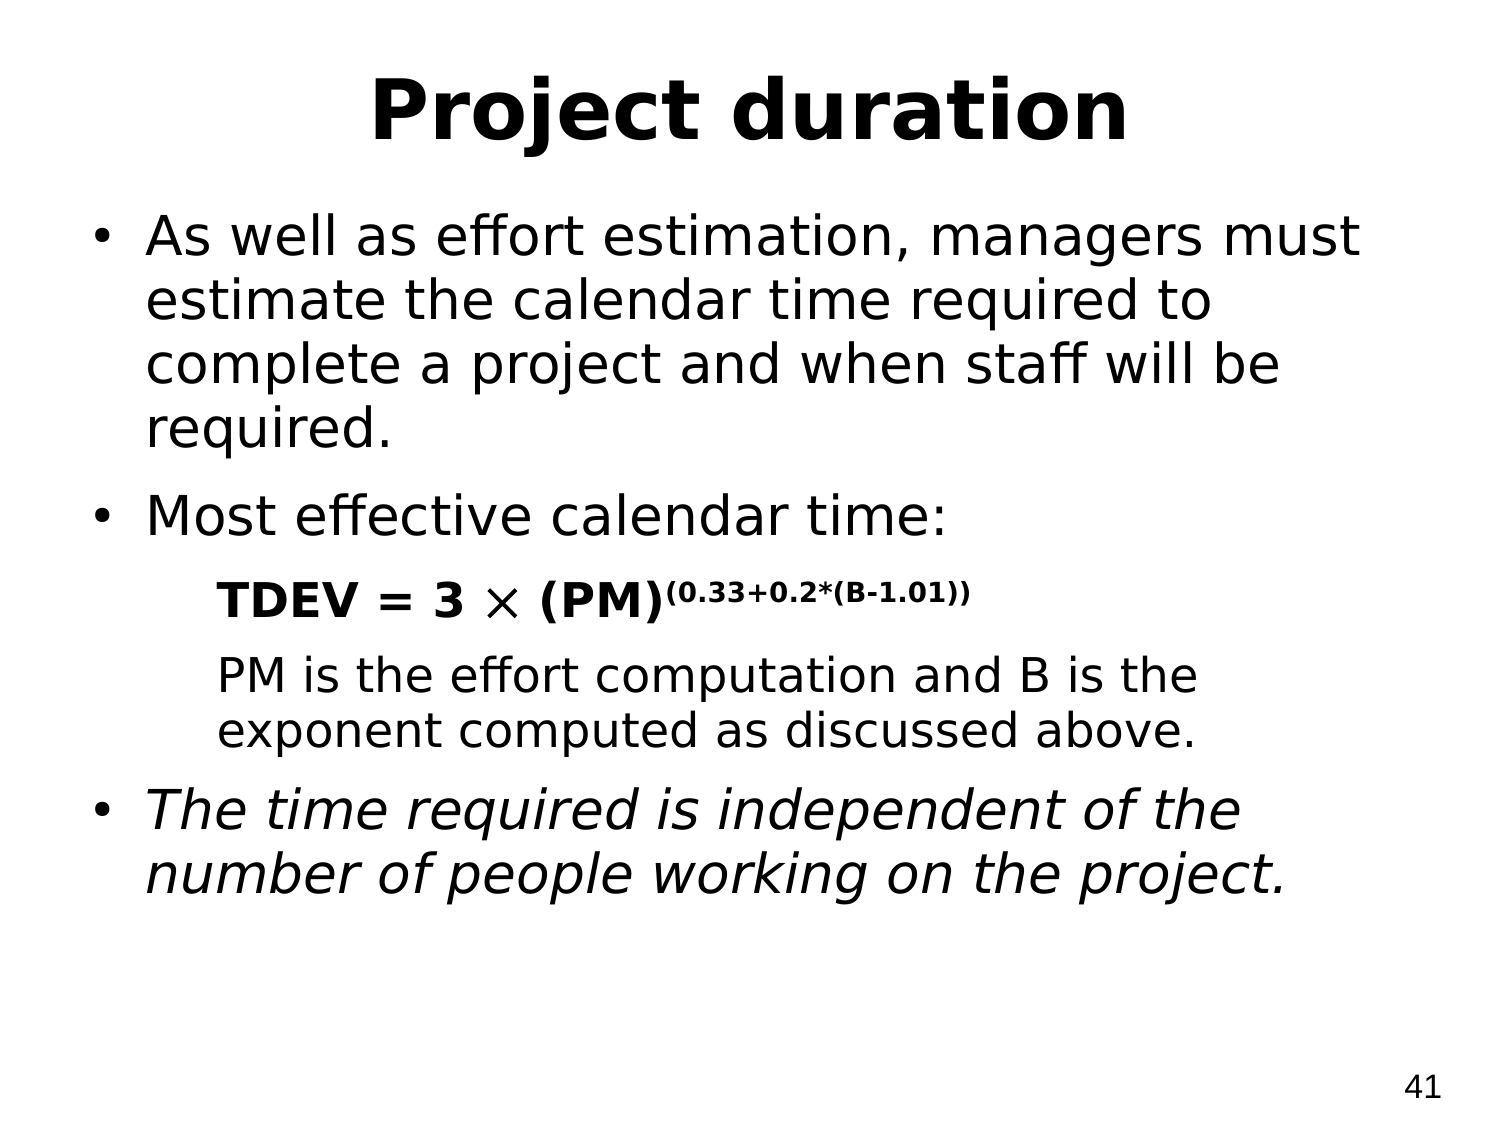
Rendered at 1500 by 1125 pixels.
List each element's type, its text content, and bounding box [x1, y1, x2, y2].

list As well as effort estimation, managers must estimate the calendar time required to complete a project and when staff will be required. Most effective calendar time: TDEV = 3  (PM)(0.33+0.2*(B-1.01)) PM is the effort computation and B is the exponent computed as discussed above. The time required is independent of the number of people working on the project. [75, 204, 1395, 1075]
title Project duration [75, 7, 1425, 214]
